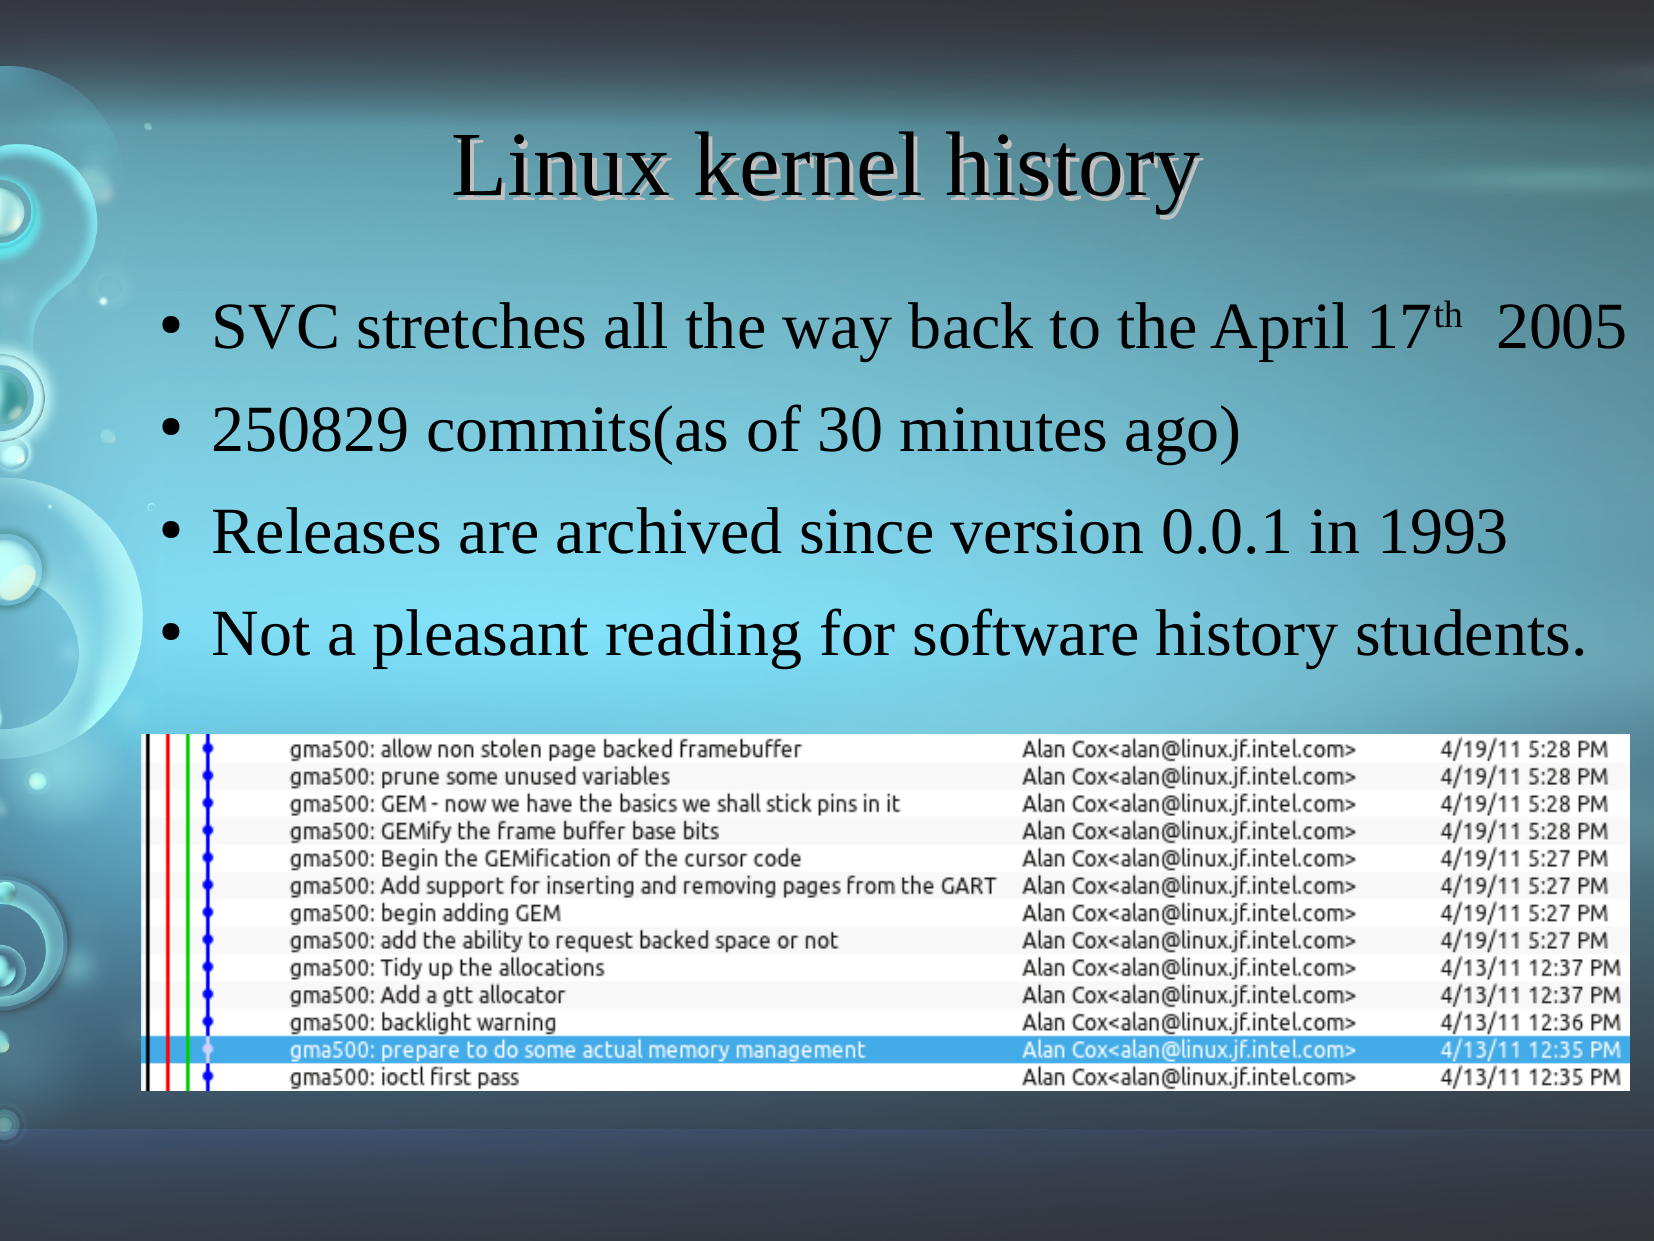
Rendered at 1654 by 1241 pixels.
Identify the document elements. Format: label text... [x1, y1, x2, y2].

list SVC stretches all the way back to the April 17th 2005 250829 commits(as of 30 minutes ago) Releases are archived since version 0.0.1 in 1993 Not a pleasant reading for software history students. [141, 290, 1630, 681]
title Linux kernel history [82, 61, 1571, 269]
picture [141, 734, 1630, 1091]
